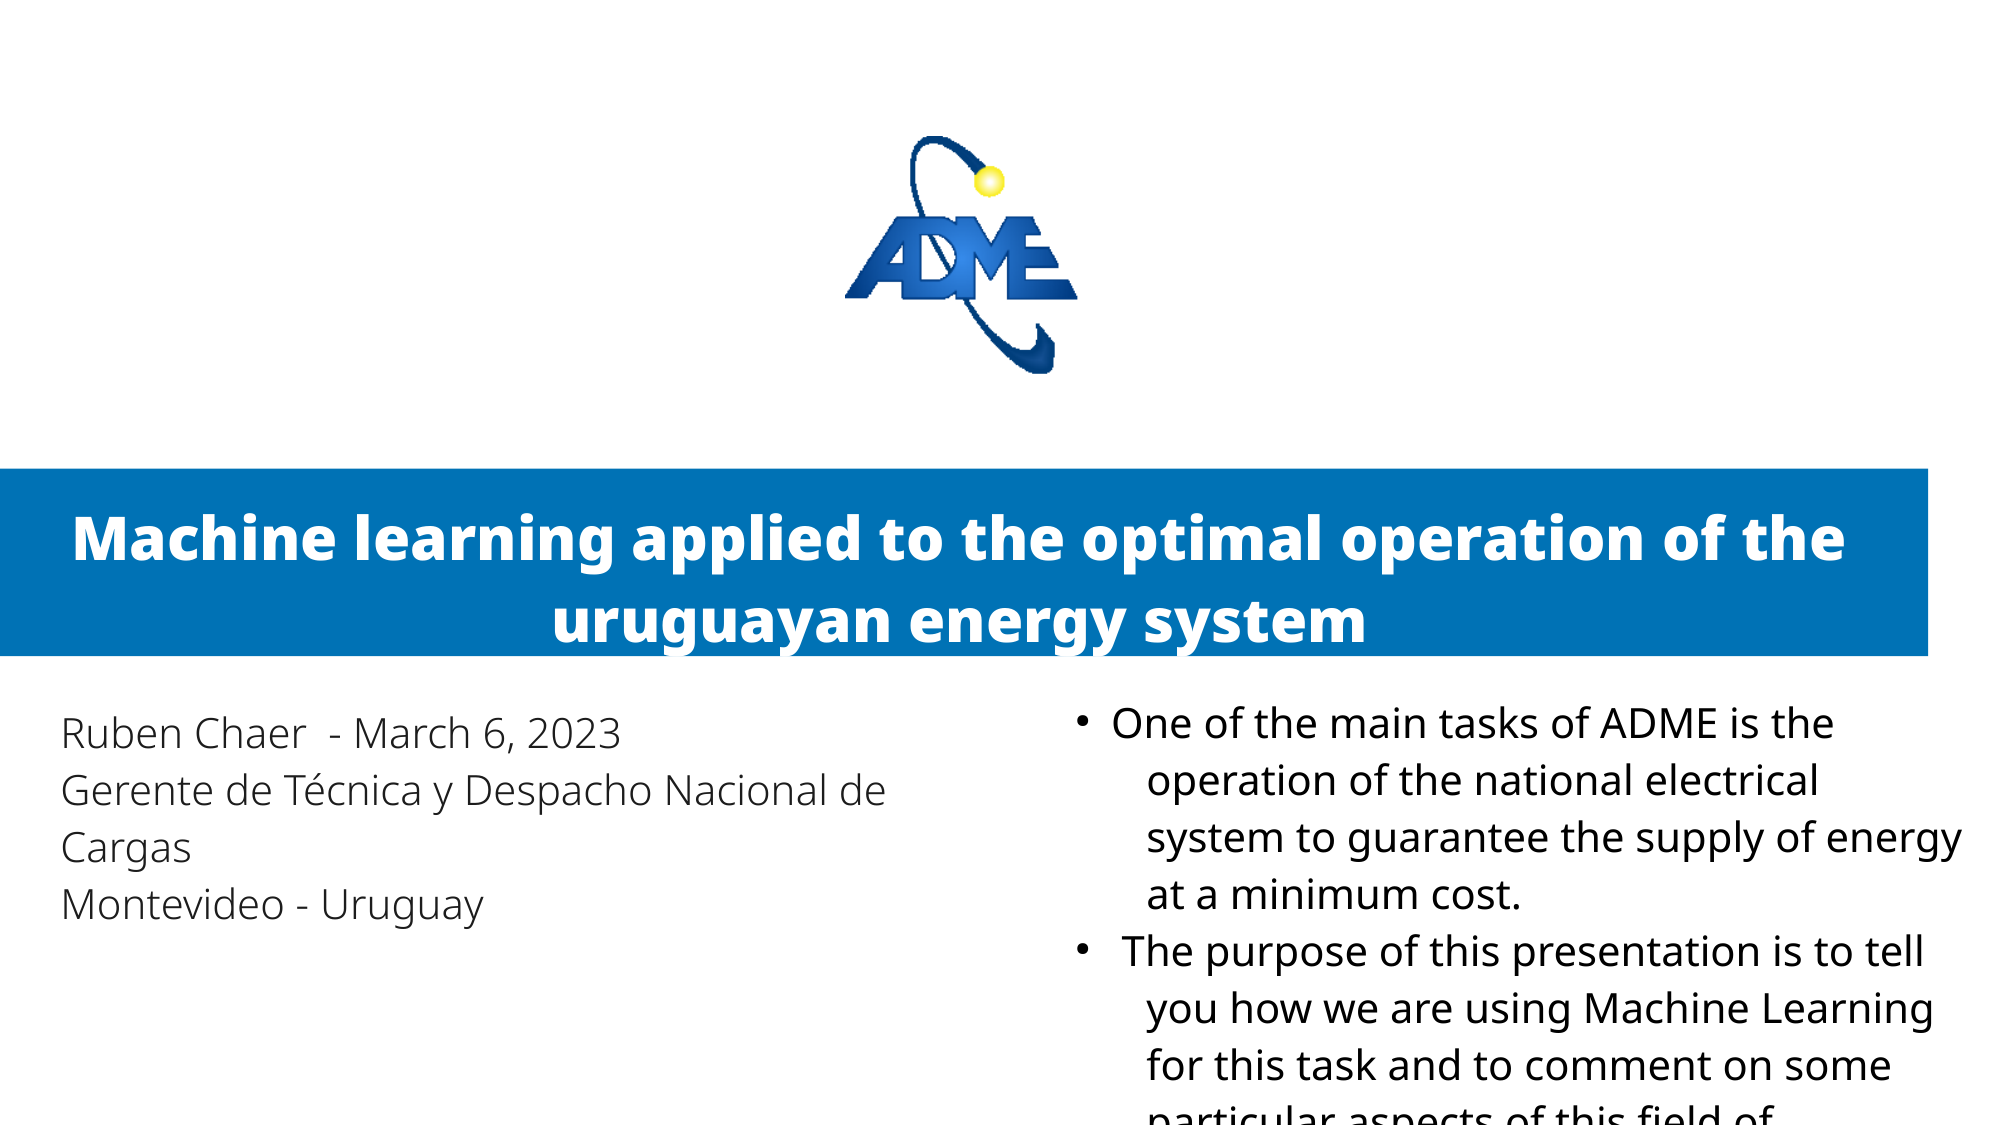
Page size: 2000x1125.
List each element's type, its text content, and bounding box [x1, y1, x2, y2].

picture [845, 136, 1085, 379]
subtitle Ruben Chaer - March 6, 2023 Gerente de Técnica y Despacho Nacional de Cargas Montevideo - Uruguay [60, 703, 968, 947]
text_box One of the main tasks of ADME is the operation of the national electrical system to guarantee the supply of energy at a minimum cost. The purpose of this presentation is to tell you how we are using Machine Learning for this task and to comment on some particular aspects of this field of application. [1075, 693, 1965, 1108]
title Machine learning applied to the optimal operation of the uruguayan energy system [71, 495, 1929, 630]
